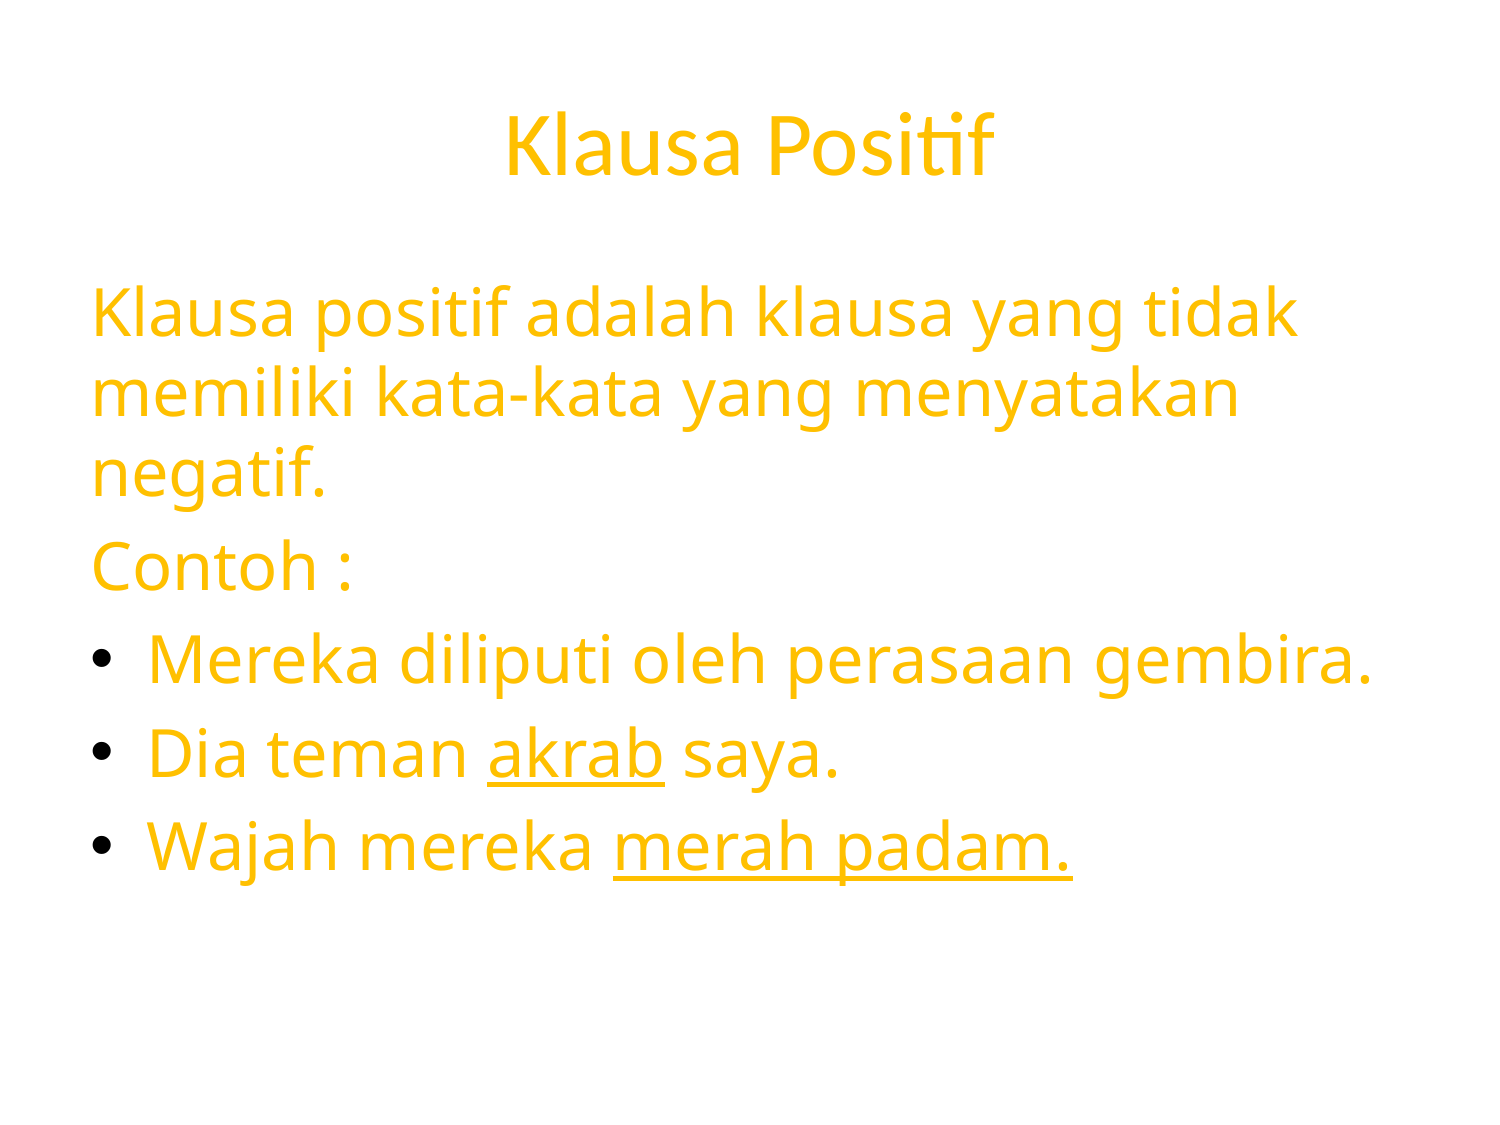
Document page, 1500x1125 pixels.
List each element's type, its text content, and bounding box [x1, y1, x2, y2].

title Klausa Positif [75, 45, 1425, 233]
list Klausa positif adalah klausa yang tidak memiliki kata-kata yang menyatakan negatif. Contoh : Mereka diliputi oleh perasaan gembira. Dia teman akrab saya. Wajah mereka merah padam. [75, 262, 1425, 1005]
